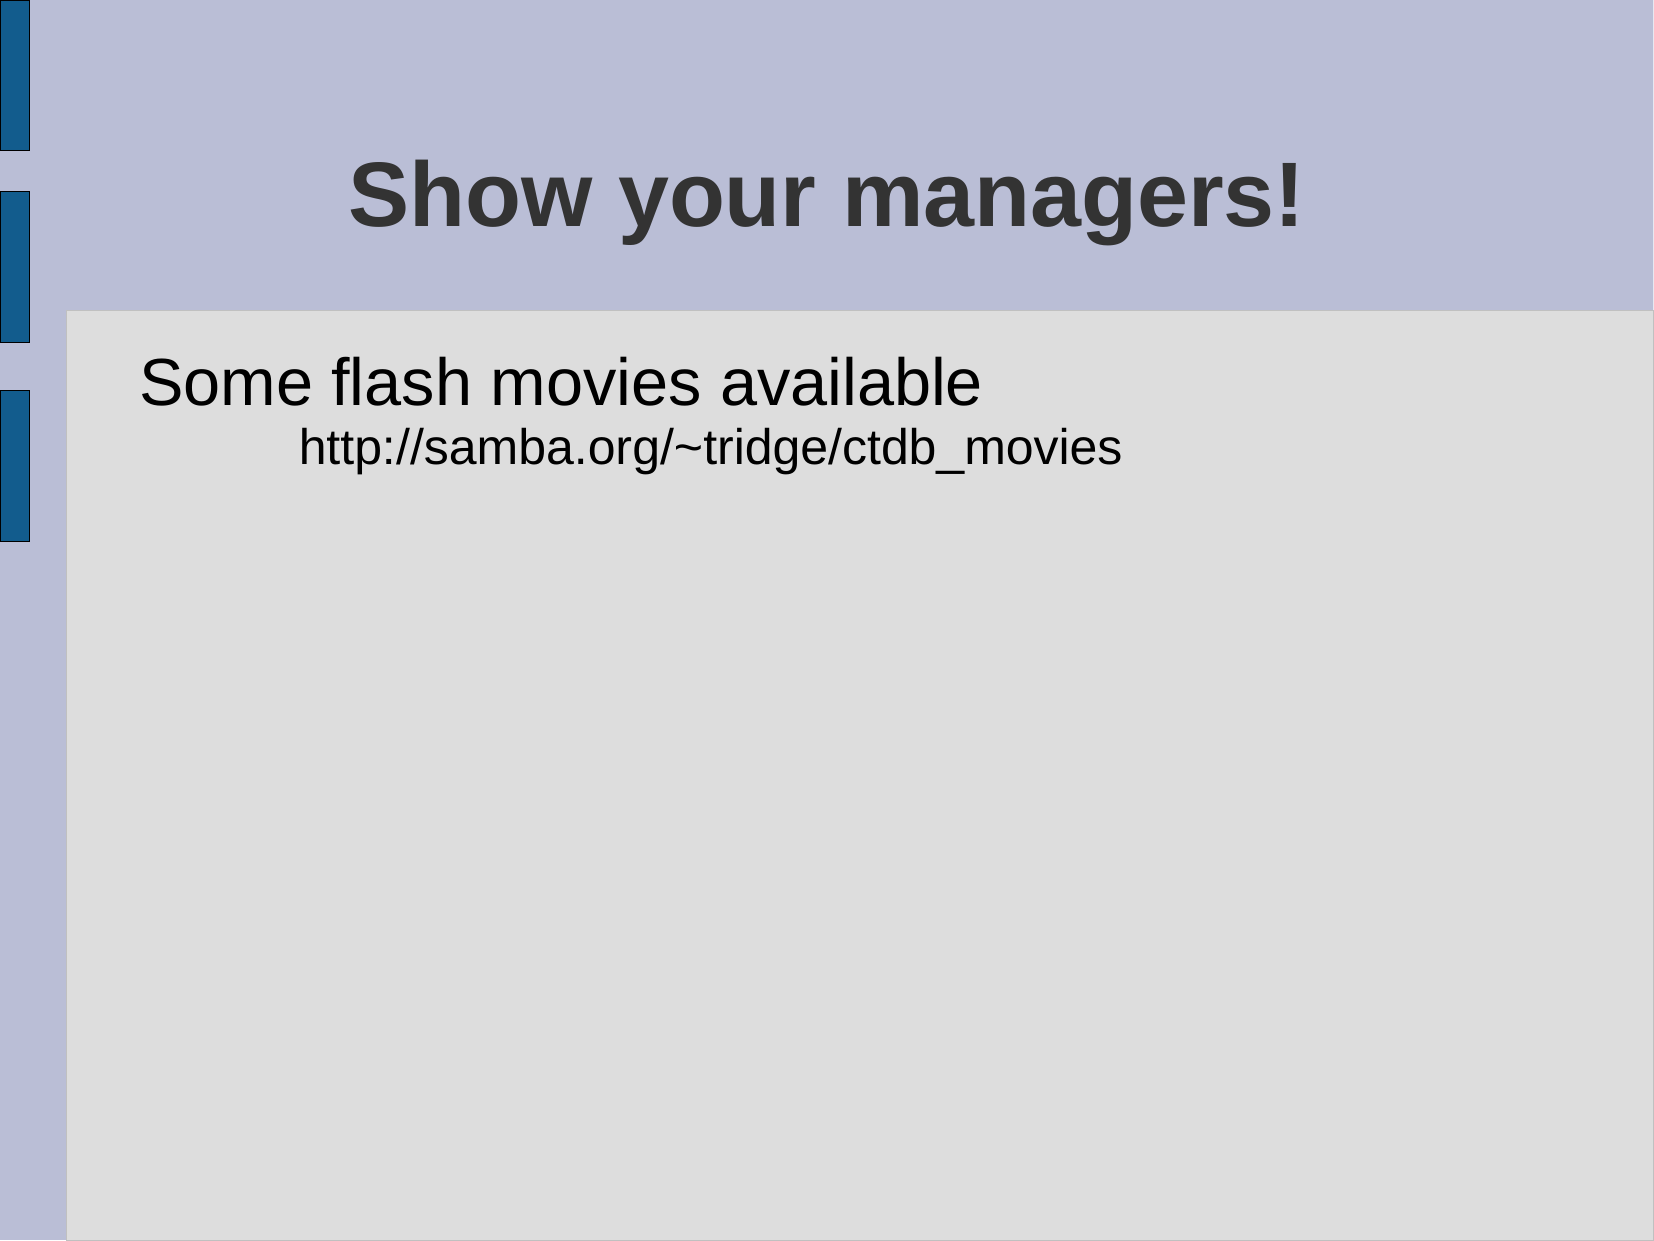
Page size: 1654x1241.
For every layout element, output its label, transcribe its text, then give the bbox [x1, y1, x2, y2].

title Show your managers! [121, 98, 1534, 291]
list Some flash movies available http://samba.org/~tridge/ctdb_movies [121, 344, 1534, 1112]
